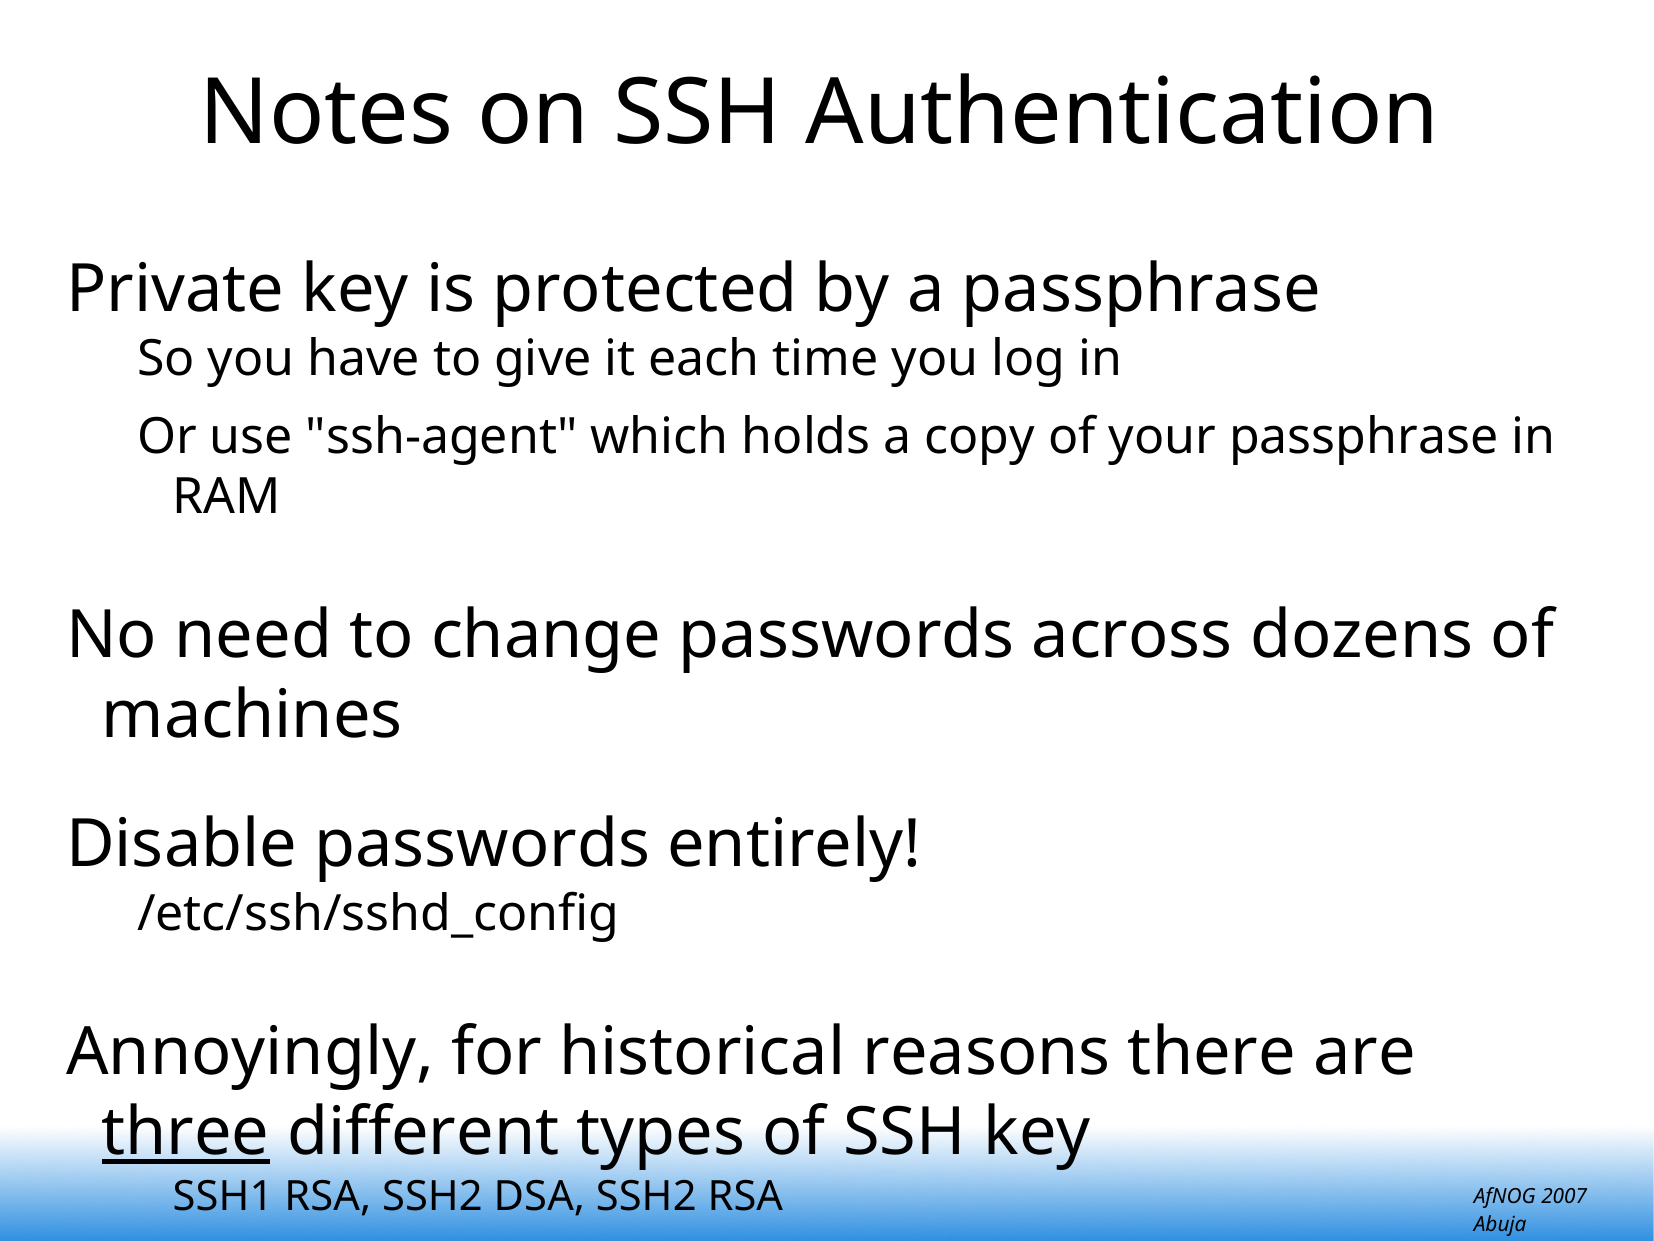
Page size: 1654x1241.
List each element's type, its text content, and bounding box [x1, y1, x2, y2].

title Notes on SSH Authentication [76, 45, 1565, 241]
picture [774, 1145, 790, 1150]
picture [0, 1124, 1654, 1241]
picture [647, 1145, 663, 1150]
picture [299, 1145, 315, 1150]
list Private key is protected by a passphrase So you have to give it each time you log in Or use "ssh-agent" which holds a copy of your passphrase in RAM No need to change passwords across dozens of machines Disable passwords entirely! /etc/ssh/sshd_config Annoyingly, for historical reasons there are three different types of SSH key SSH1 RSA, SSH2 DSA, SSH2 RSA [30, 248, 1568, 1145]
